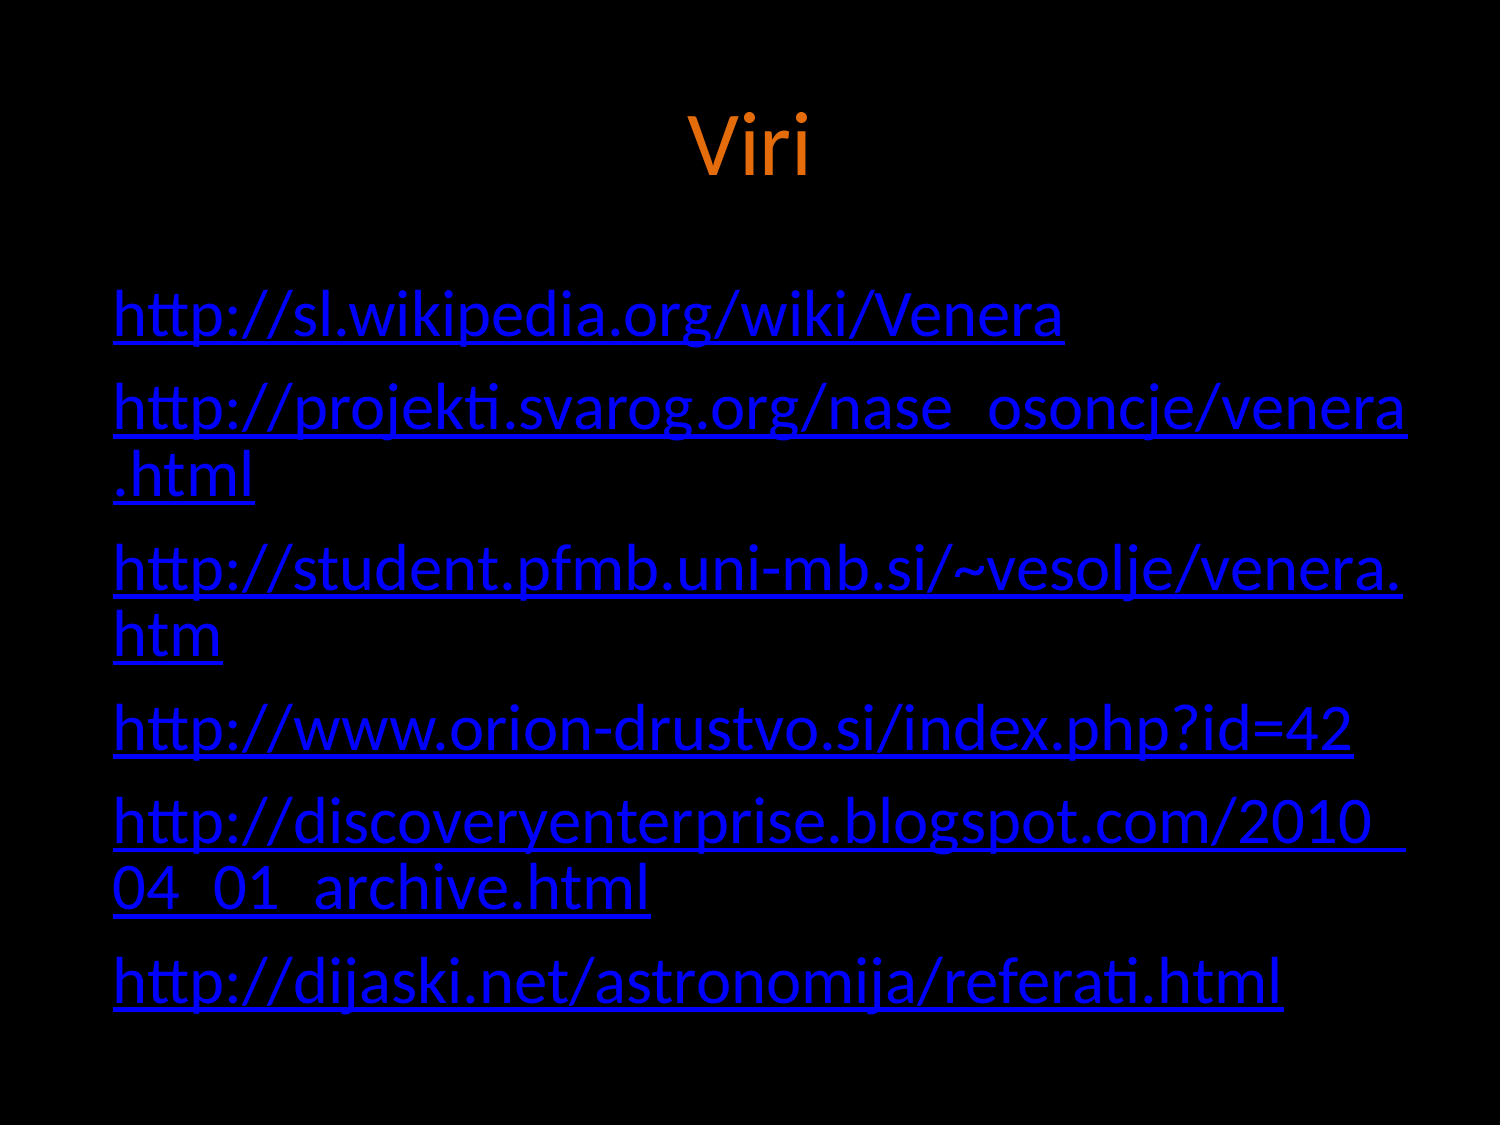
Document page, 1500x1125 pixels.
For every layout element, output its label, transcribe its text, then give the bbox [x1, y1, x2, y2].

title Viri [75, 45, 1425, 233]
list http://sl.wikipedia.org/wiki/Venera http://projekti.svarog.org/nase_osoncje/venera.html http://student.pfmb.uni-mb.si/~vesolje/venera.htm http://www.orion-drustvo.si/index.php?id=42 http://discoveryenterprise.blogspot.com/2010_04_01_archive.html http://dijaski.net/astronomija/referati.html [41, 262, 1425, 1106]
